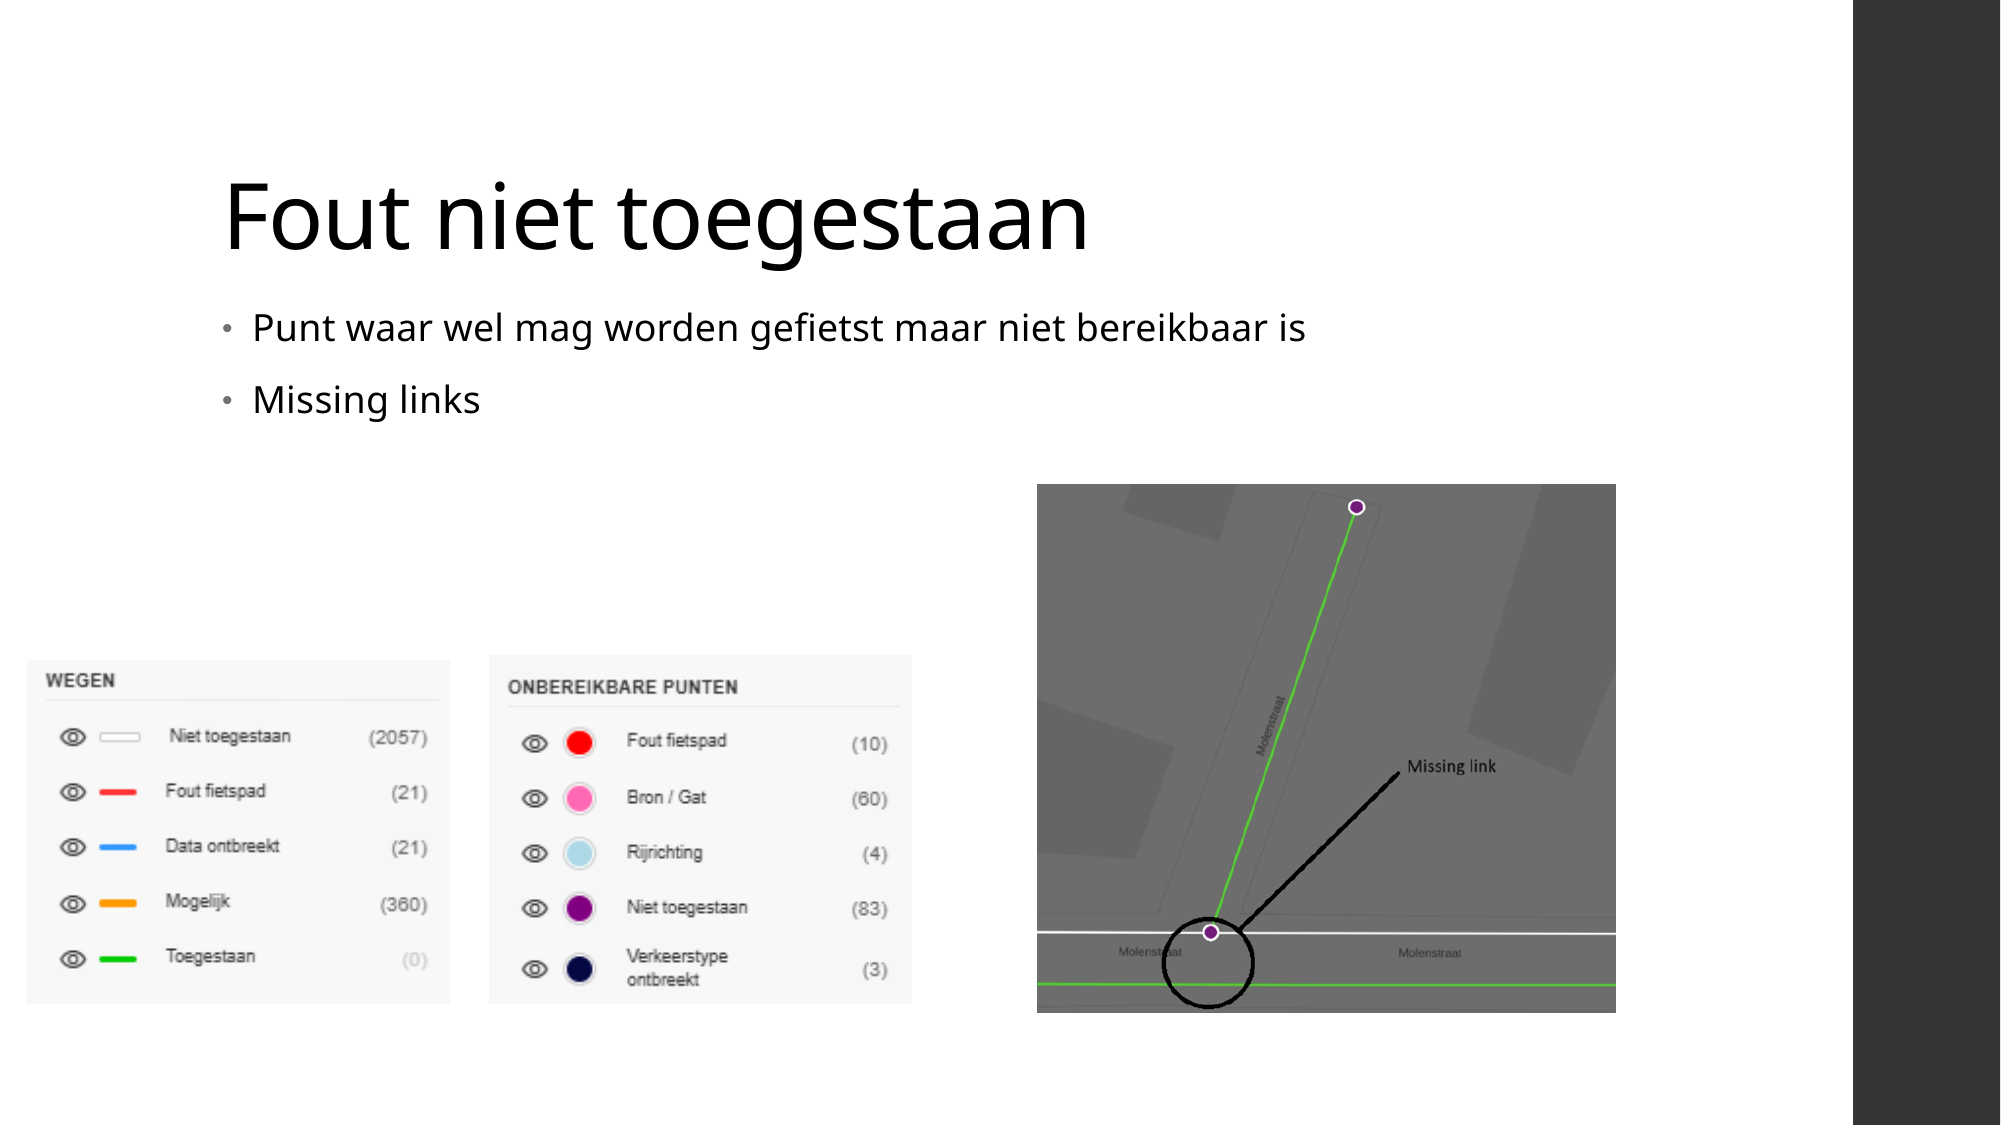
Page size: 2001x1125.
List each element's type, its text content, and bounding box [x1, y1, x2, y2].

title Fout niet toegestaan [206, 60, 1797, 278]
picture [489, 655, 912, 1004]
picture [27, 660, 450, 1004]
list Punt waar wel mag worden gefietst maar niet bereikbaar is Missing links [206, 299, 1617, 1014]
picture [1037, 484, 1616, 1013]
